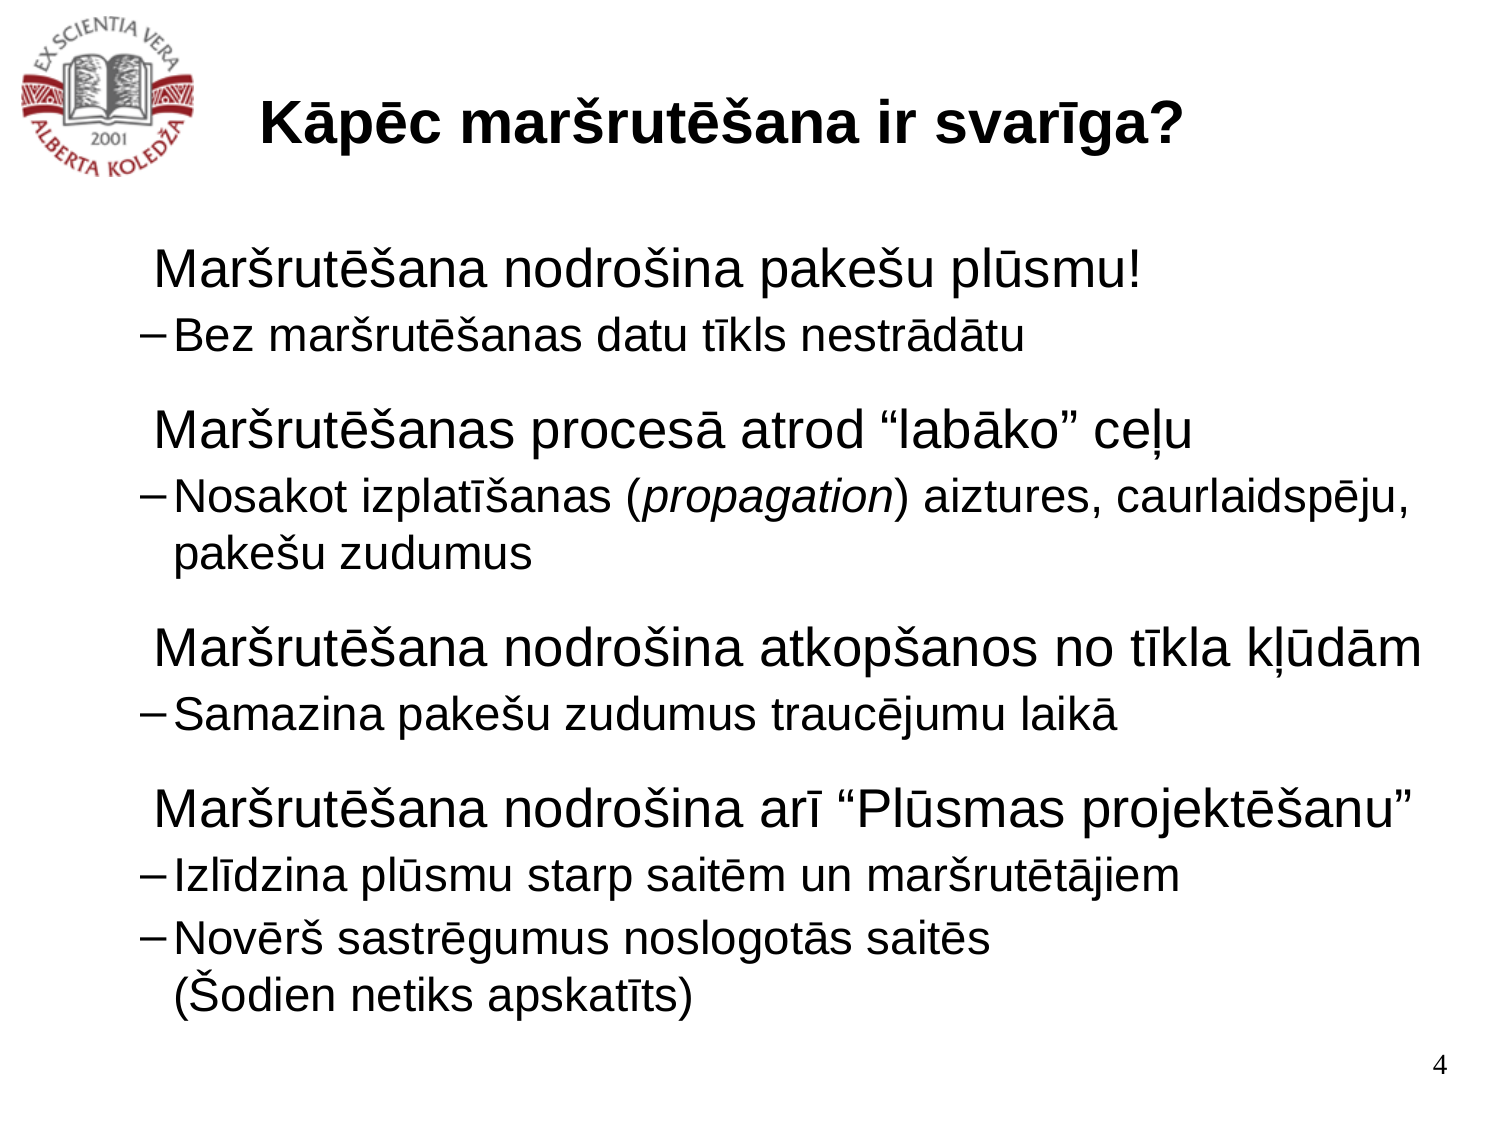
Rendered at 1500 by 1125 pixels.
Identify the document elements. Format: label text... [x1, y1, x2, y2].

title Kāpēc maršrutēšana ir svarīga? [50, 62, 1374, 175]
picture [21, 16, 194, 177]
list Maršrutēšana nodrošina pakešu plūsmu! Bez maršrutēšanas datu tīkls nestrādātu Maršrutēšanas procesā atrod “labāko” ceļu Nosakot izplatīšanas (propagation) aiztures, caurlaidspēju, pakešu zudumus Maršrutēšana nodrošina atkopšanos no tīkla kļūdām Samazina pakešu zudumus traucējumu laikā Maršrutēšana nodrošina arī “Plūsmas projektēšanu” Izlīdzina plūsmu starp saitēm un maršrutētājiem Novērš sastrēgumus noslogotās saitēs (Šodien netiks apskatīts) [74, 224, 1463, 1125]
